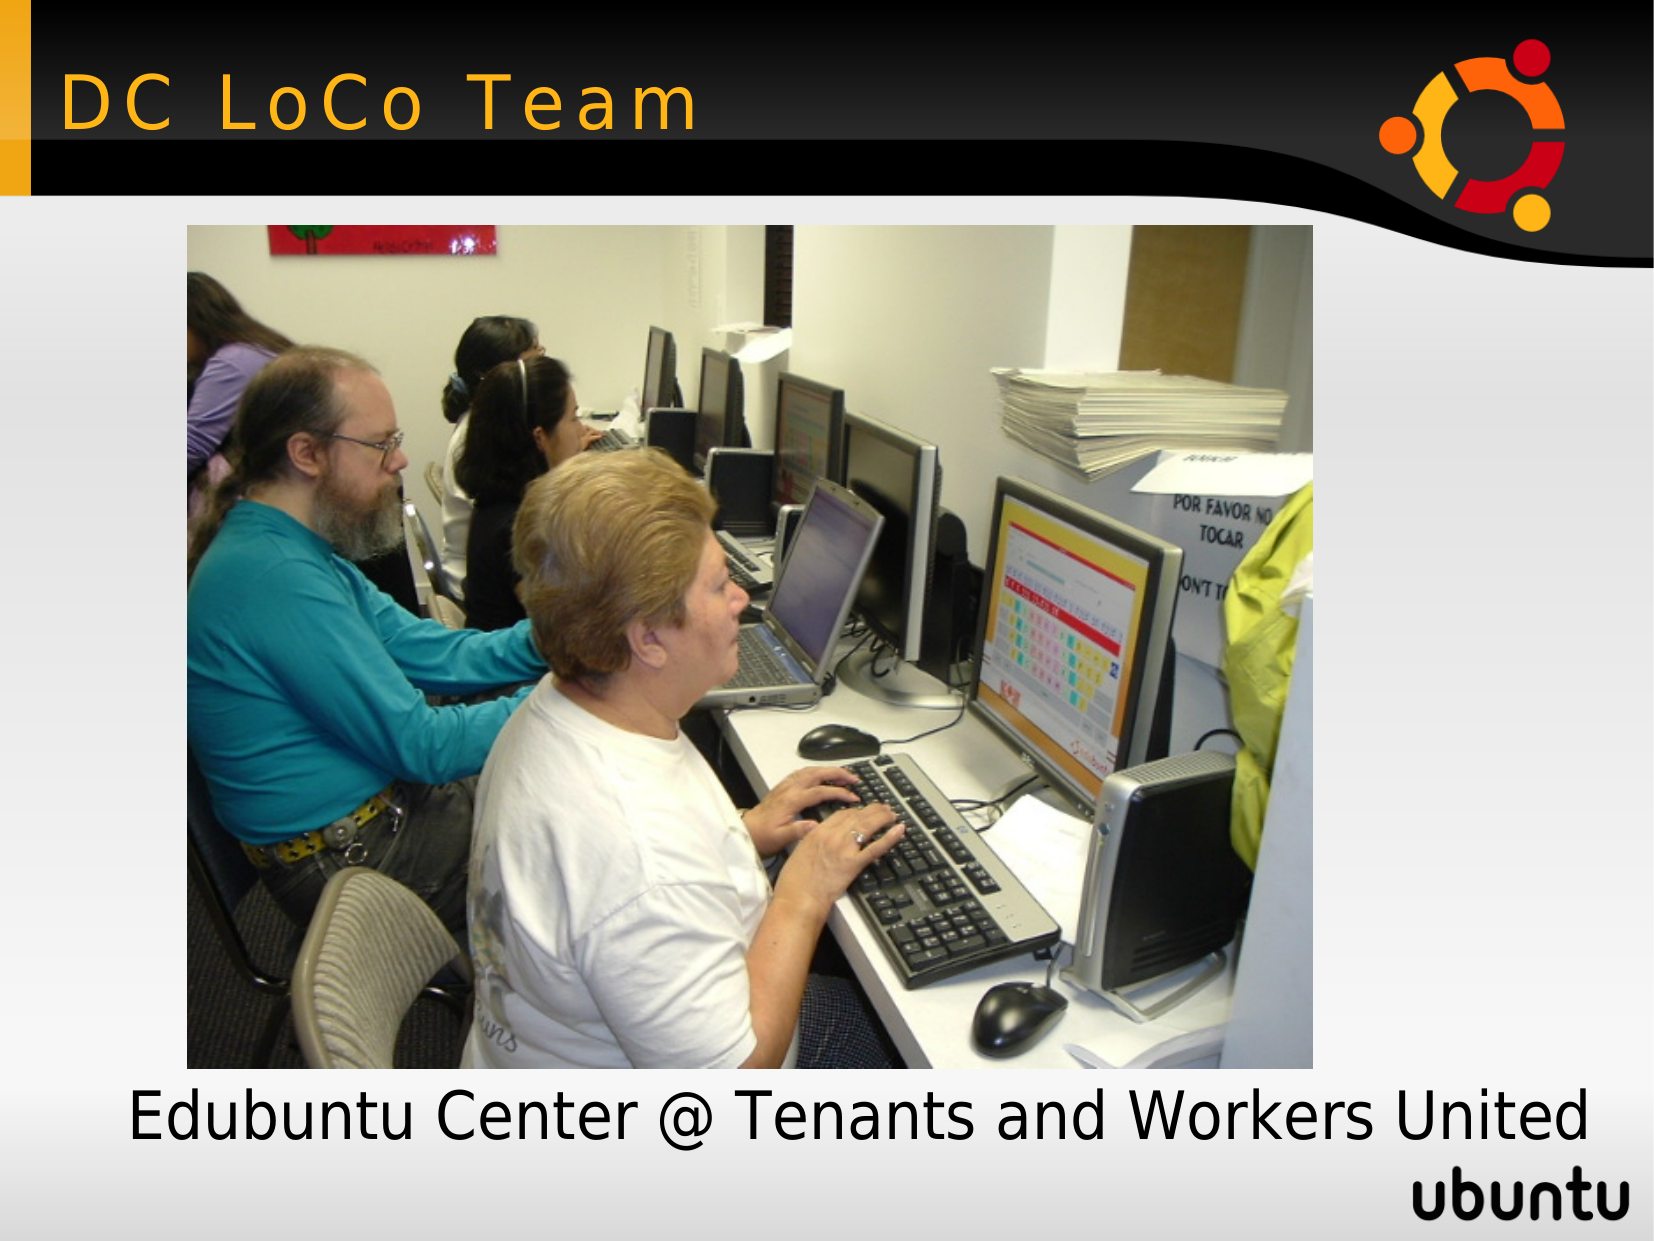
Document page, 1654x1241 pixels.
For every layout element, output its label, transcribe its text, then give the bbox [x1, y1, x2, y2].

picture [0, 0, 1654, 1241]
title DC LoCo Team [59, 36, 1270, 171]
text_box Edubuntu Center @ Tenants and Workers United [112, 1069, 1609, 1163]
